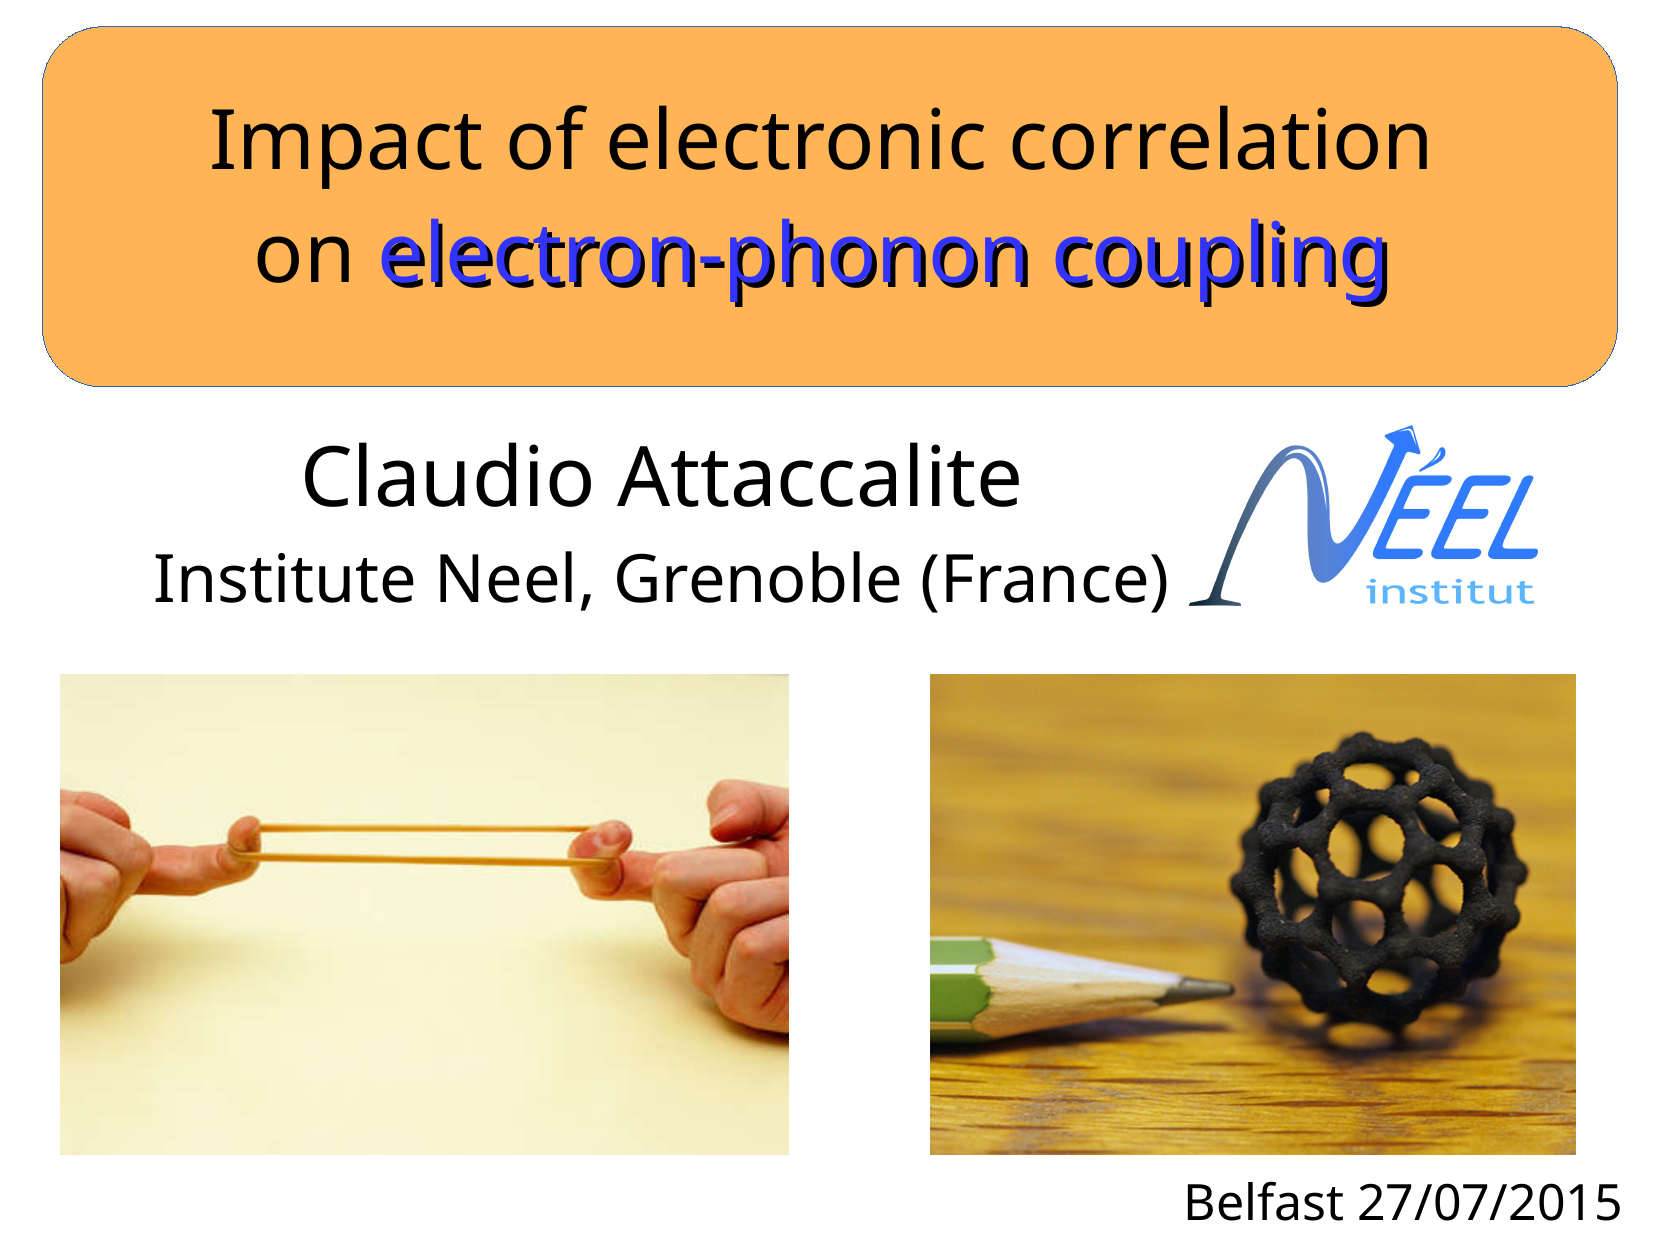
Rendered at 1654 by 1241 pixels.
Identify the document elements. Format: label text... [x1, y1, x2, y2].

text_box Belfast 27/07/2015 [1156, 1160, 1651, 1241]
text_box Claudio Attaccalite Institute Neel, Grenoble (France) [47, 429, 1278, 611]
text_box [42, 62, 1618, 387]
title Impact of electronic correlation on electron-phonon coupling [33, 59, 1612, 329]
picture [930, 674, 1576, 1156]
text_box [49, 26, 1611, 59]
picture [1189, 425, 1538, 606]
picture [60, 674, 789, 1156]
